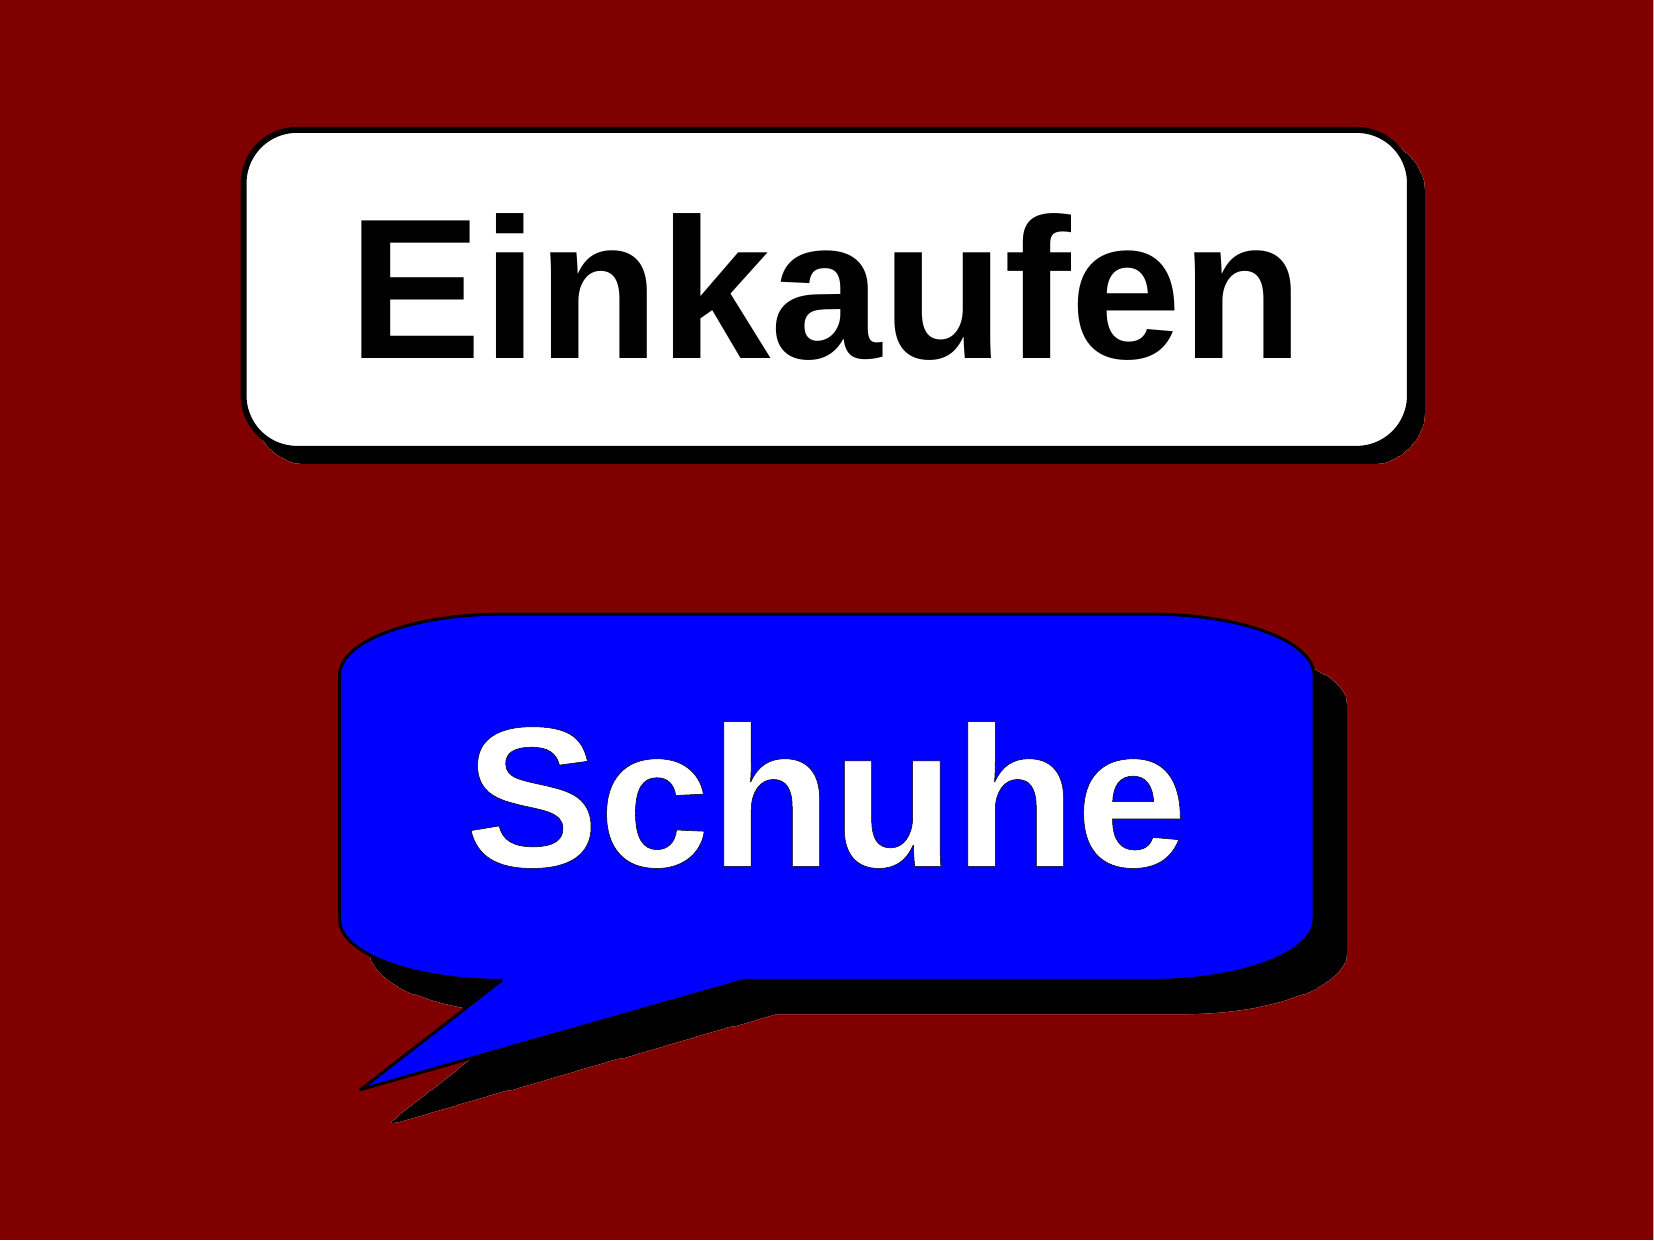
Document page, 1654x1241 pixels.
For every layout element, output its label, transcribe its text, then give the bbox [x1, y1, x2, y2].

text_box Schuhe [339, 614, 1315, 1090]
text_box Einkaufen [243, 129, 1410, 449]
